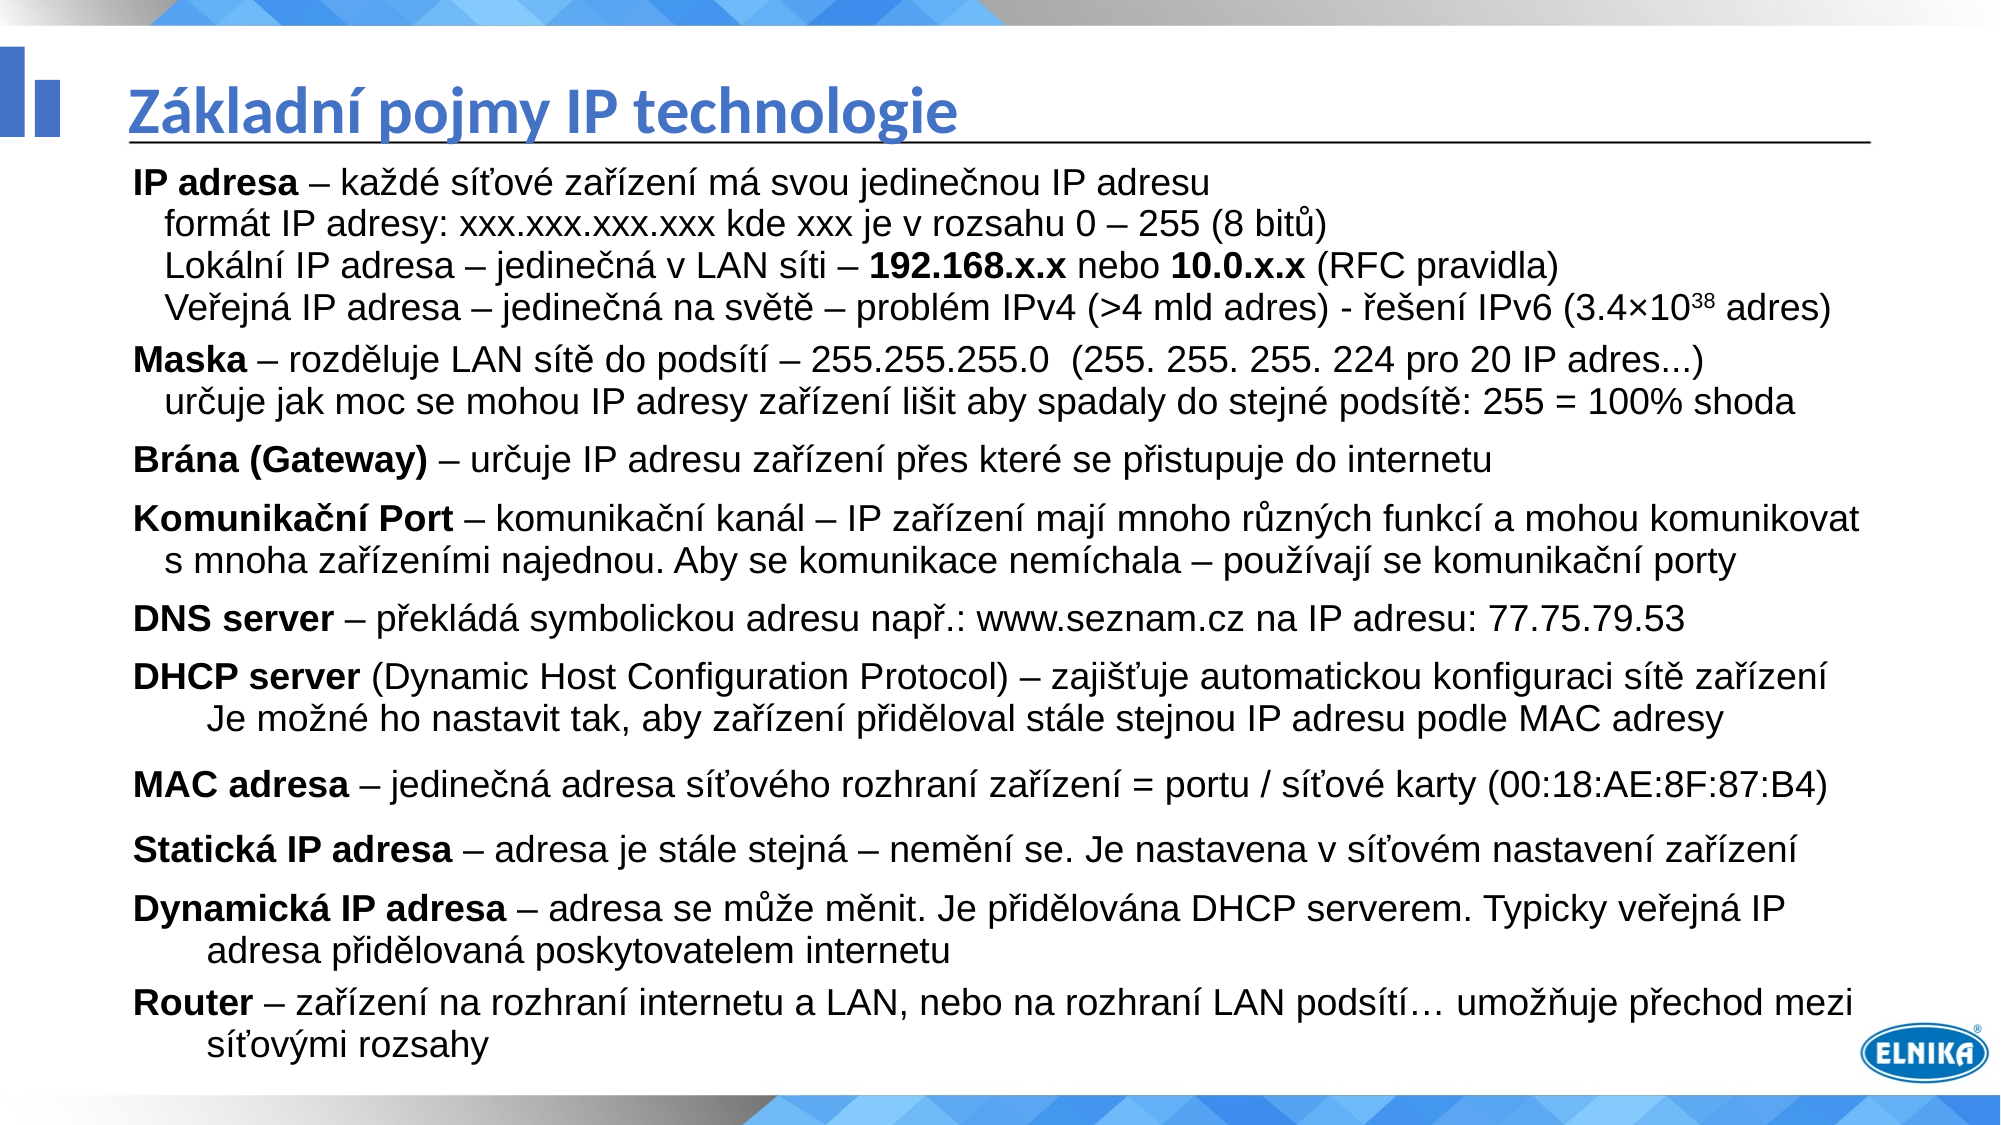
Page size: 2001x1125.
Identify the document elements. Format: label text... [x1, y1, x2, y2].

text_box DNS server – překládá symbolickou adresu např.: www.seznam.cz na IP adresu: 77.75.79.53 [118, 590, 1890, 650]
text_box Statická IP adresa – adresa je stále stejná – nemění se. Je nastavena v síťovém nastavení zařízení [118, 820, 1890, 878]
text_box DHCP server (Dynamic Host Configuration Protocol) – zajišťuje automatickou konfiguraci sítě zařízení Je možné ho nastavit tak, aby zařízení přiděloval stále stejnou IP adresu podle MAC adresy [118, 650, 1890, 751]
text_box Komunikační Port – komunikační kanál – IP zařízení mají mnoho různých funkcí a mohou komunikovat s mnoha zařízeními najednou. Aby se komunikace nemíchala – používají se komunikační porty [118, 490, 1890, 590]
picture [0, 0, 2001, 1125]
text_box MAC adresa – jedinečná adresa síťového rozhraní zařízení = portu / síťové karty (00:18:AE:8F:87:B4) [118, 755, 1890, 815]
text_box Základní pojmy IP technologie [78, 58, 1152, 154]
text_box Dynamická IP adresa – adresa se může měnit. Je přidělována DHCP serverem. Typicky veřejná IP adresa přidělovaná poskytovatelem internetu [118, 880, 1890, 979]
text_box IP adresa – každé síťové zařízení má svou jedinečnou IP adresu formát IP adresy: xxx.xxx.xxx.xxx kde xxx je v rozsahu 0 – 255 (8 bitů) Lokální IP adresa – jedinečná v LAN síti – 192.168.x.x nebo 10.0.x.x (RFC pravidla) Veřejná IP adresa – jedinečná na světě – problém IPv4 (>4 mld adres) - řešení IPv6 (3.4×1038 adres) [118, 153, 1890, 330]
text_box Brána (Gateway) – určuje IP adresu zařízení přes které se přistupuje do internetu [118, 431, 1890, 490]
text_box Router – zařízení na rozhraní internetu a LAN, nebo na rozhraní LAN podsítí… umožňuje přechod mezi síťovými rozsahy [118, 979, 1890, 1074]
text_box Maska – rozděluje LAN sítě do podsítí – 255.255.255.0 (255. 255. 255. 224 pro 20 IP adres...) určuje jak moc se mohou IP adresy zařízení lišit aby spadaly do stejné podsítě: 255 = 100% shoda [118, 330, 1890, 431]
